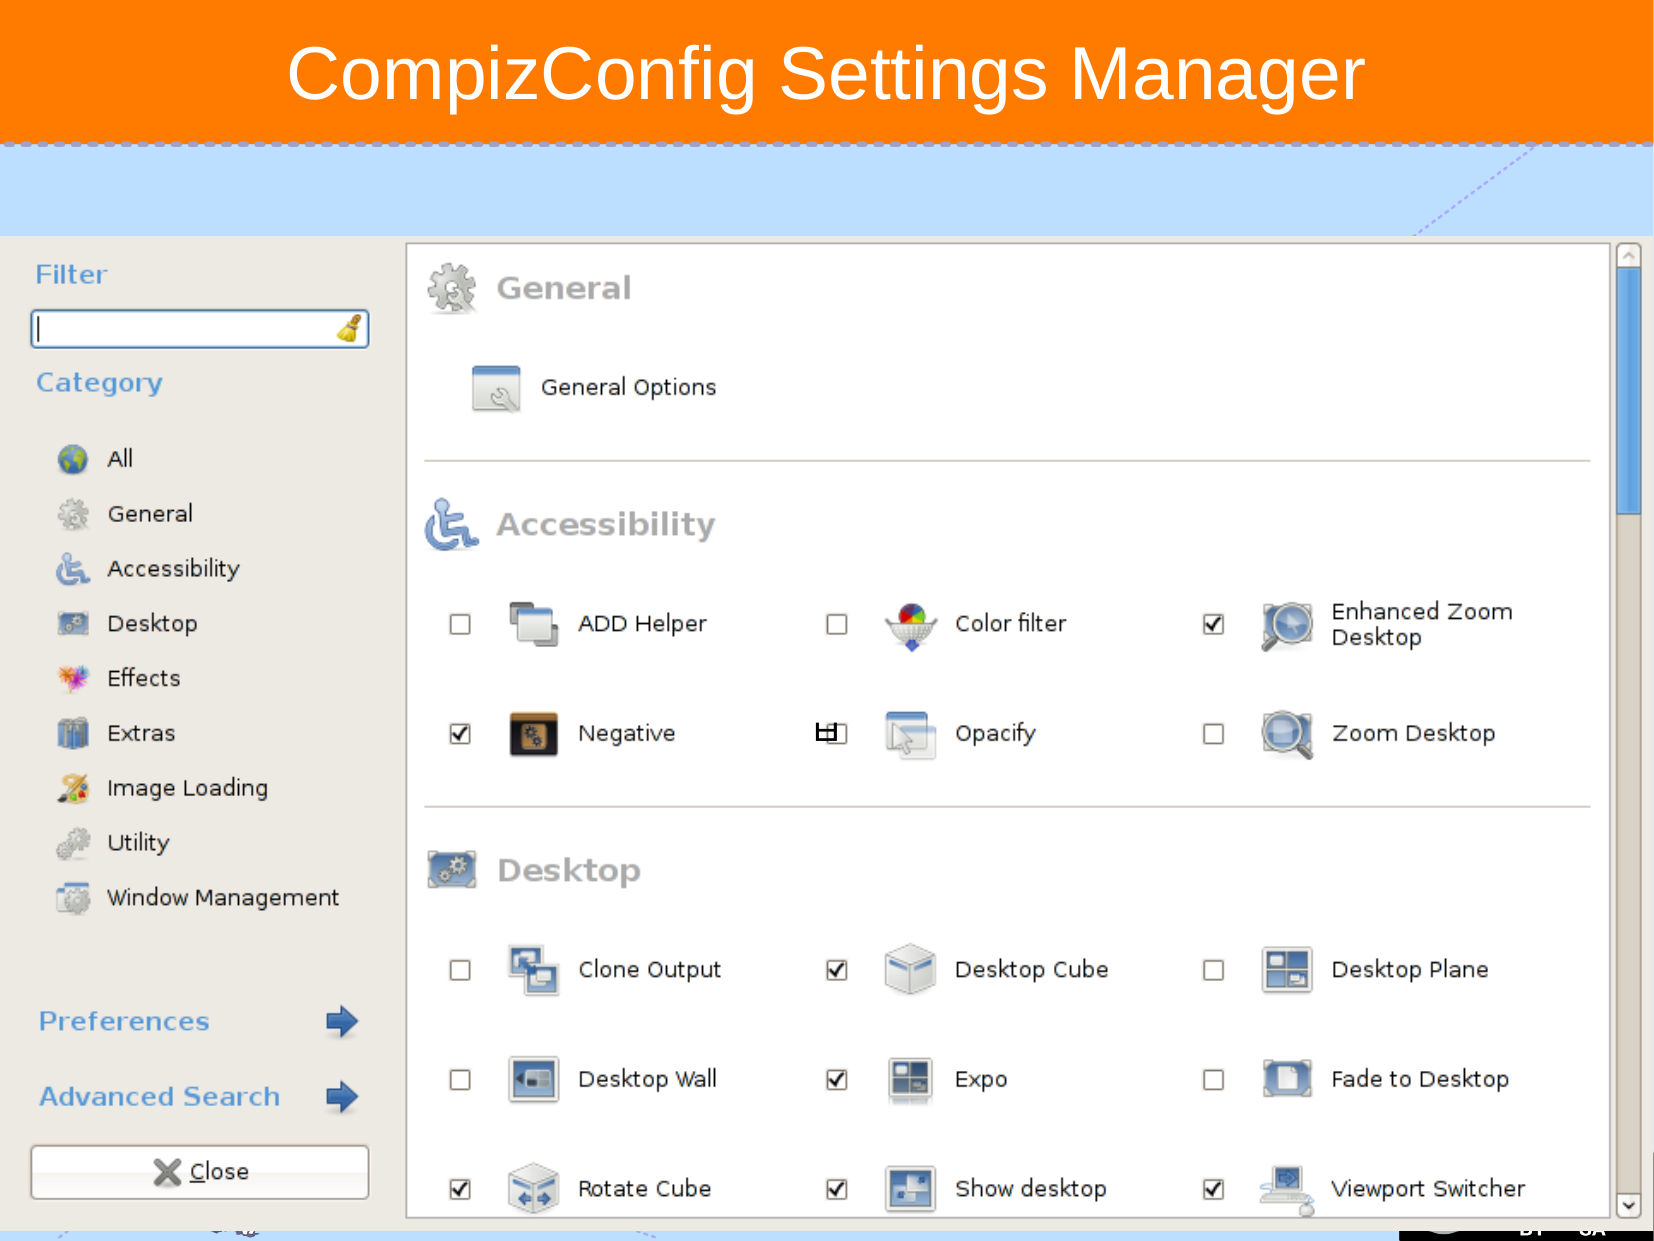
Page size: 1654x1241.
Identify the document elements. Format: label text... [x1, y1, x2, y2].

picture [0, 0, 1654, 1241]
title CompizConfig Settings Manager [29, 7, 1625, 141]
